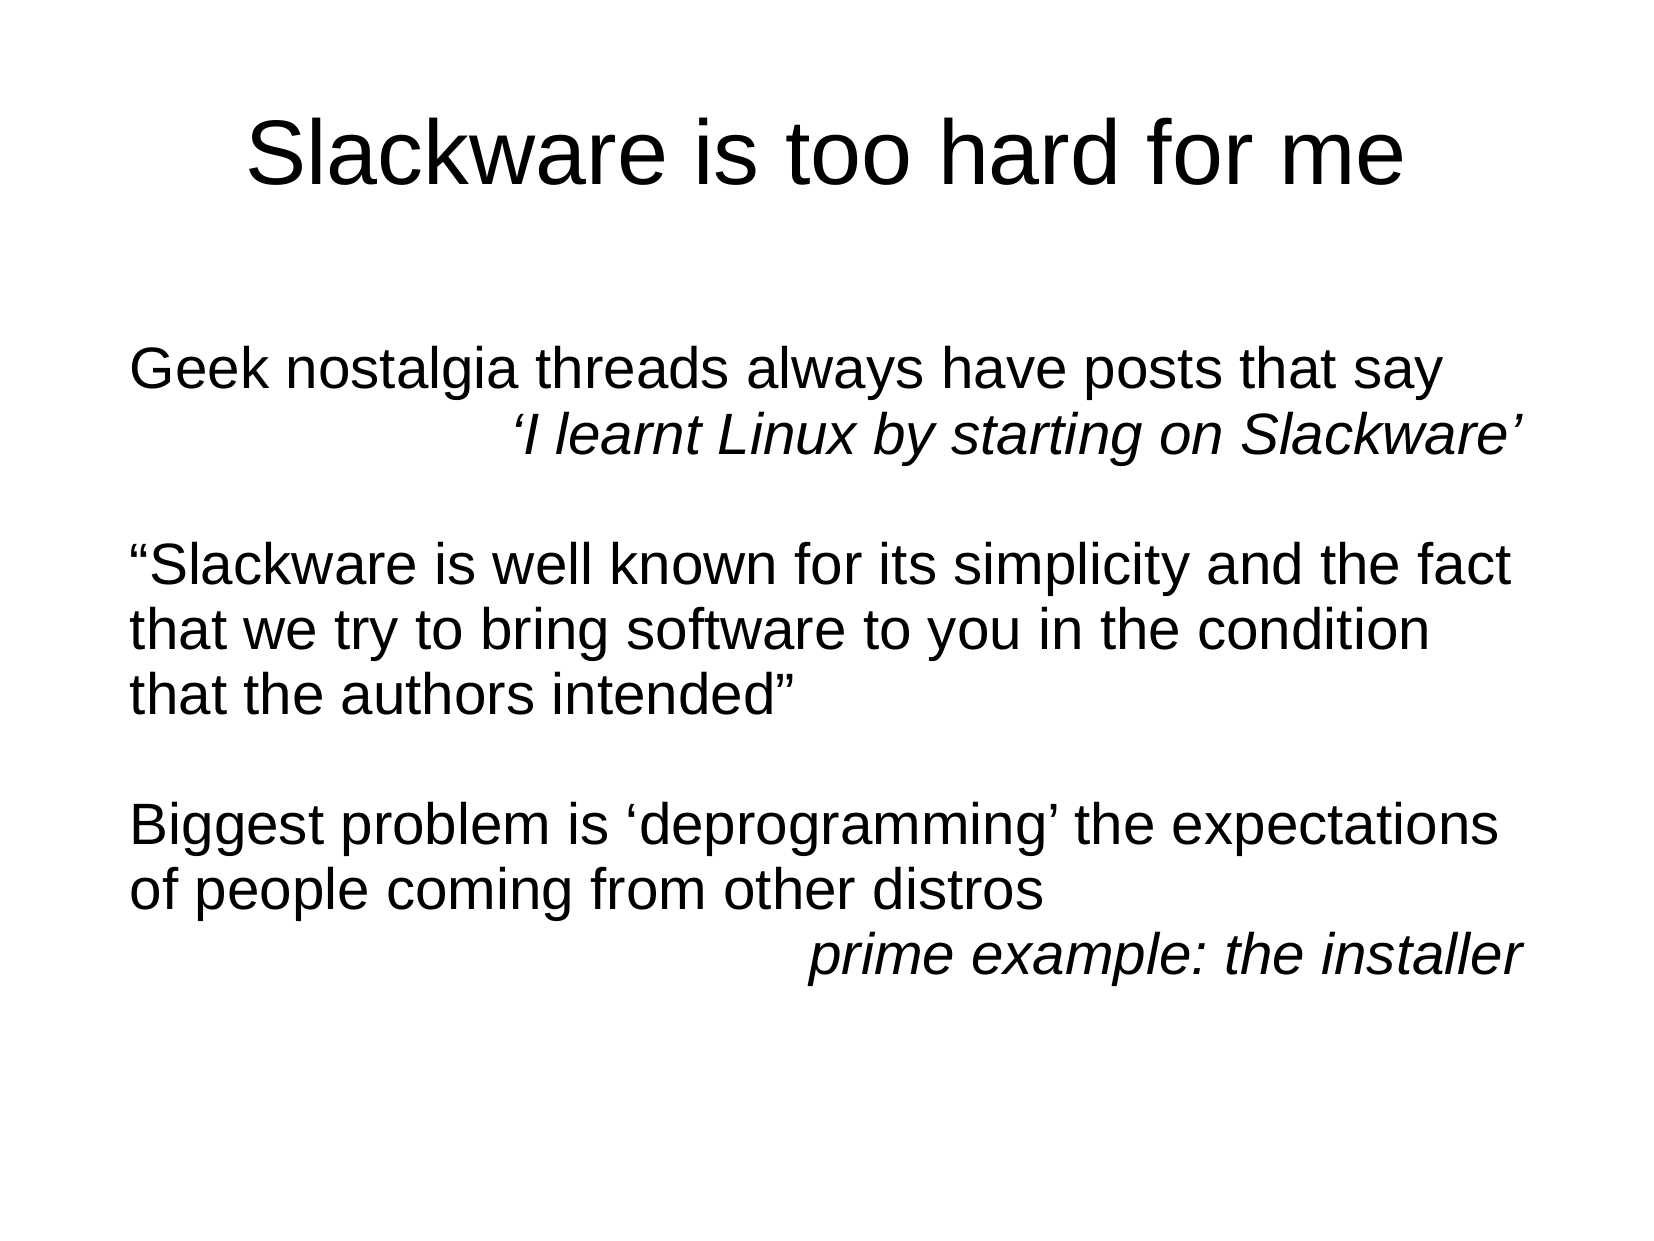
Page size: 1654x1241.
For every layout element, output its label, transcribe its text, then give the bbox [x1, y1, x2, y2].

text_box Geek nostalgia threads always have posts that say ‘I learnt Linux by starting on Slackware’ “Slackware is well known for its simplicity and the fact that we try to bring software to you in the condition that the authors intended” Biggest problem is ‘deprogramming’ the expectations of people coming from other distros prime example: the installer [129, 271, 1524, 1052]
title Slackware is too hard for me [82, 49, 1571, 257]
